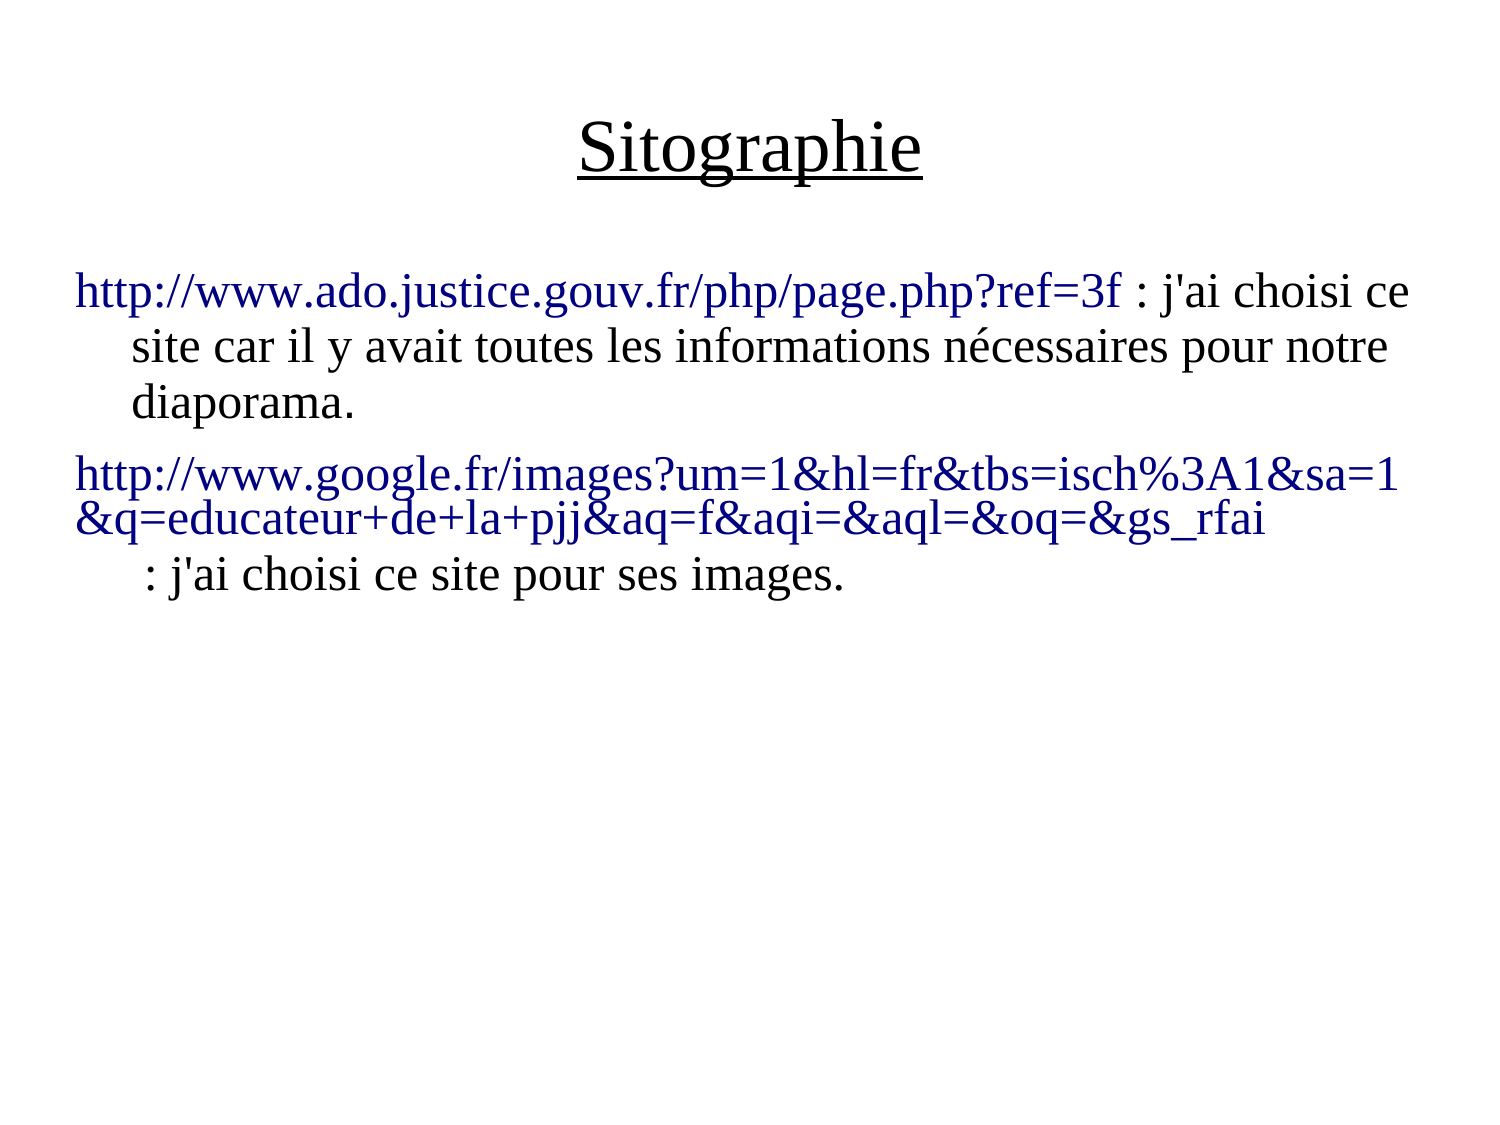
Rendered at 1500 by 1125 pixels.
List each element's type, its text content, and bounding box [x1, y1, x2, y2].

list http://www.ado.justice.gouv.fr/php/page.php?ref=3f : j'ai choisi ce site car il y avait toutes les informations nécessaires pour notre diaporama. http://www.google.fr/images?um=1&hl=fr&tbs=isch%3A1&sa=1&q=educateur+de+la+pjj&aq=f&aqi=&aql=&oq=&gs_rfai : j'ai choisi ce site pour ses images. [75, 262, 1426, 1006]
title Sitographie [75, 52, 1426, 240]
